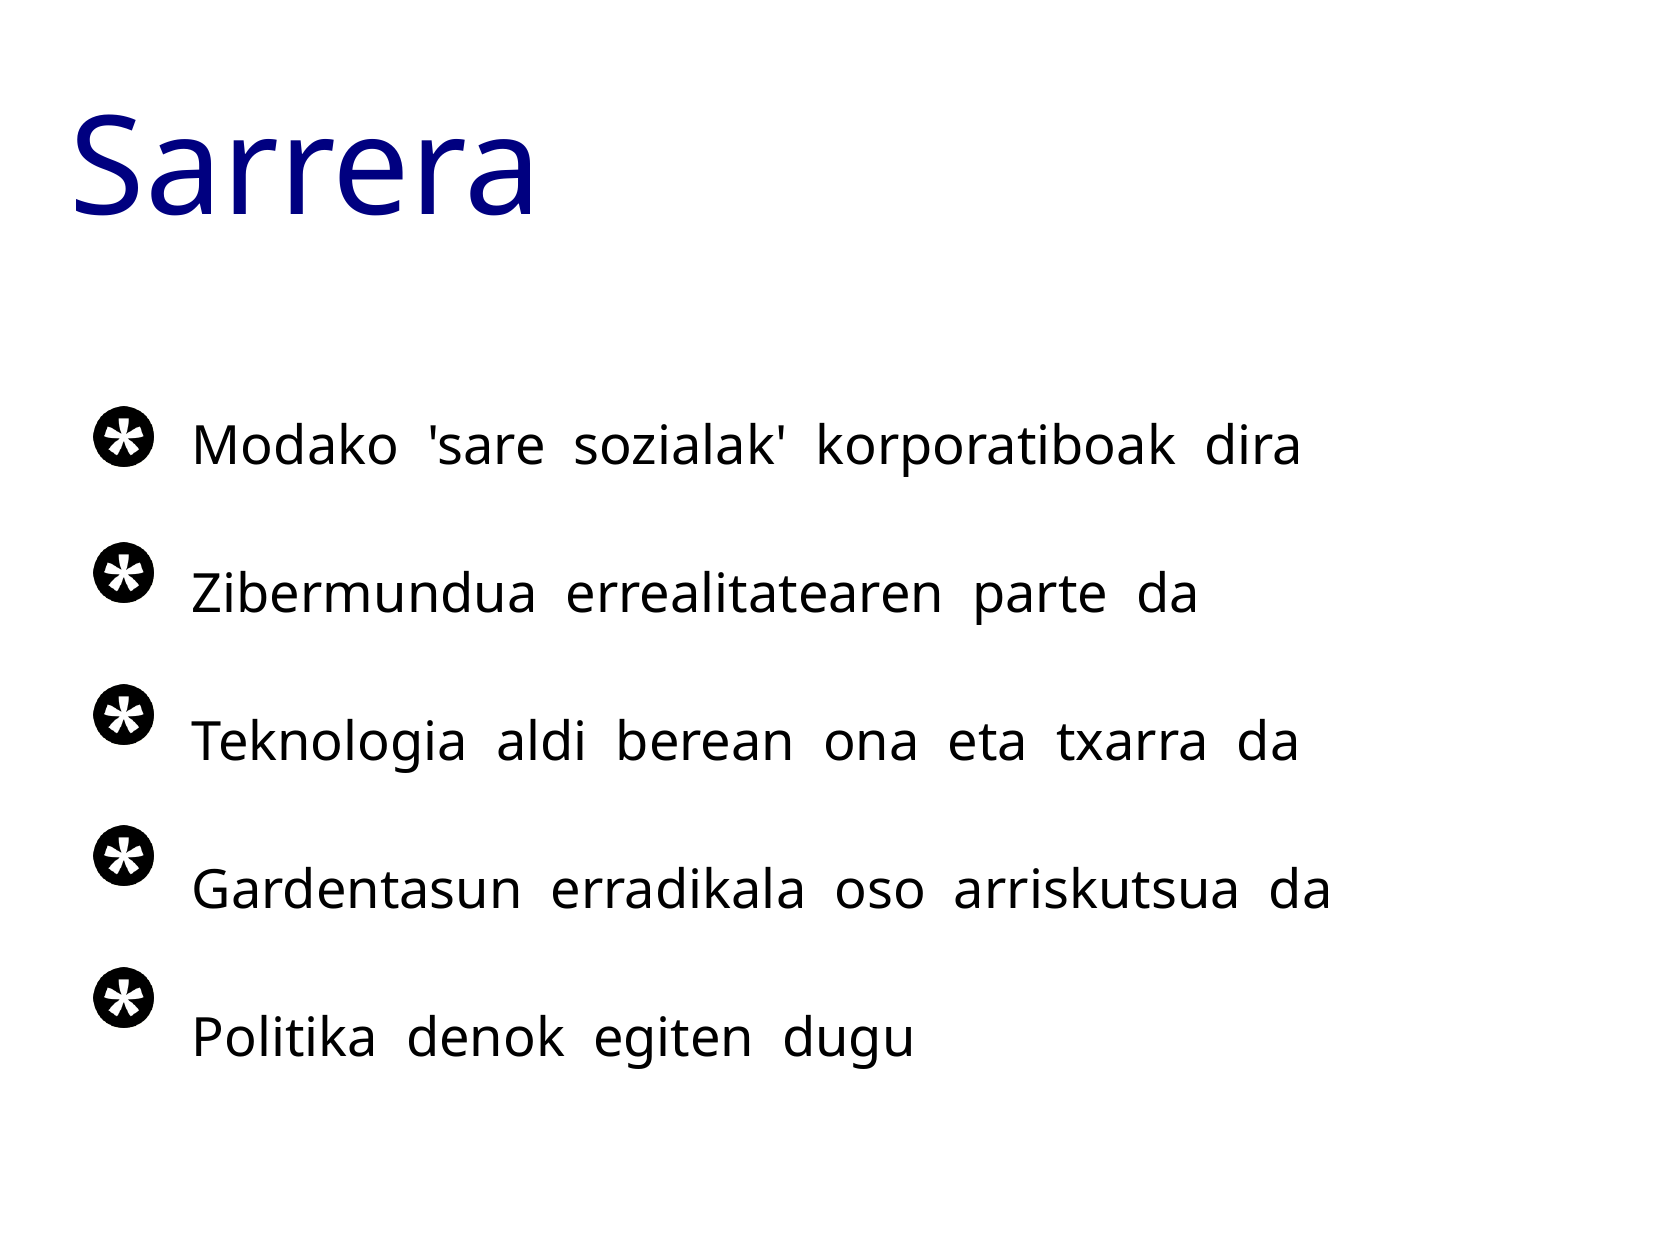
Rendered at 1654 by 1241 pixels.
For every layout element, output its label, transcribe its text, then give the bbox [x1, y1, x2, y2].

text_box Modako 'sare sozialak' korporatiboak dira Zibermundua errealitatearen parte da Teknologia aldi berean ona eta txarra da Gardentasun erradikala oso arriskutsua da Politika denok egiten dugu [177, 399, 1565, 1047]
picture [93, 542, 154, 603]
picture [93, 967, 154, 1028]
picture [93, 406, 154, 467]
picture [93, 684, 154, 745]
picture [93, 825, 154, 886]
text_box Sarrera [55, 59, 642, 237]
